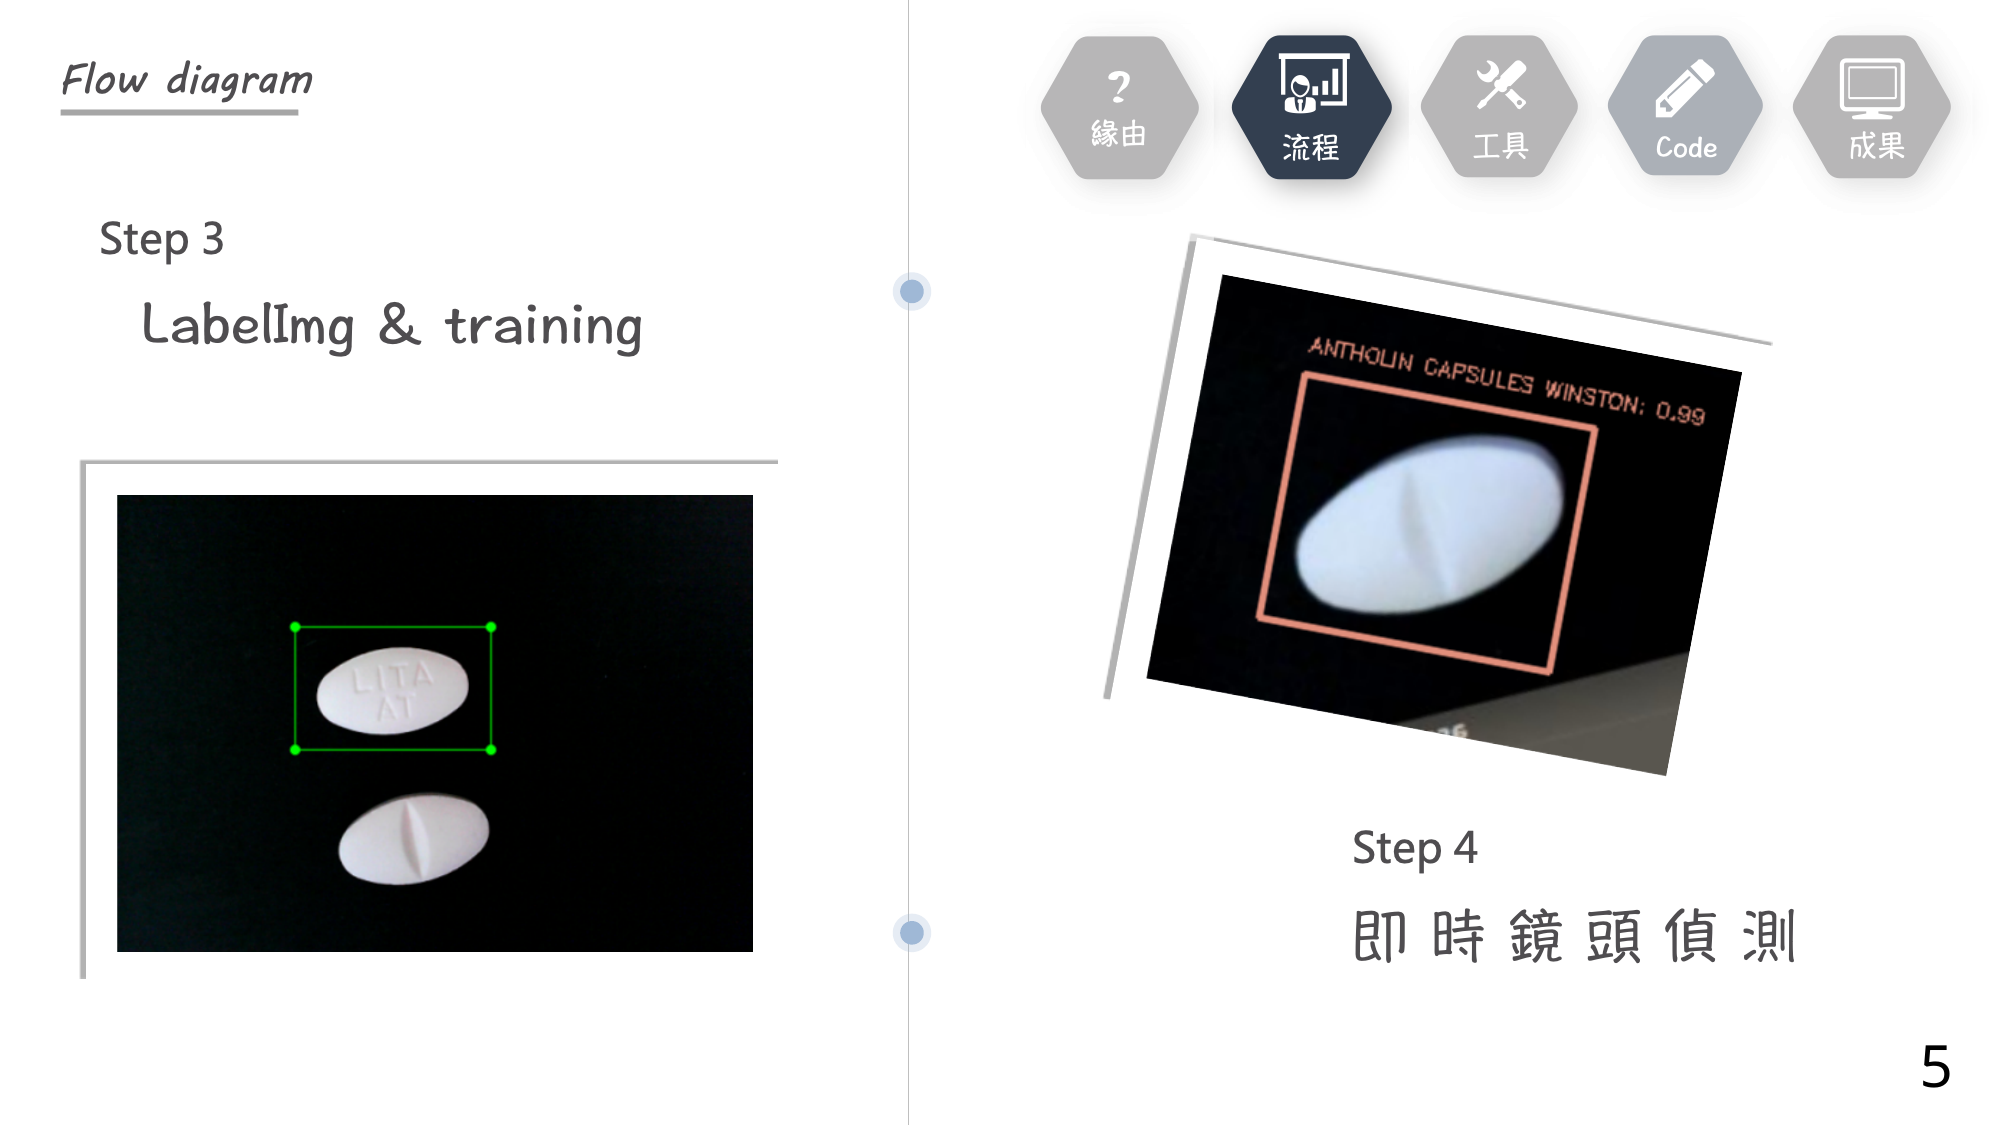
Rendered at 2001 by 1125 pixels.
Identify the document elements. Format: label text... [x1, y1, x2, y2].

picture [1145, 274, 1743, 777]
picture [74, 200, 710, 401]
picture [0, 38, 338, 133]
text_box [892, 913, 932, 953]
picture [1315, 808, 1866, 1011]
text_box [892, 272, 932, 311]
picture [1004, 0, 2000, 242]
picture [117, 495, 753, 953]
text_box 5 [1904, 1021, 1971, 1108]
